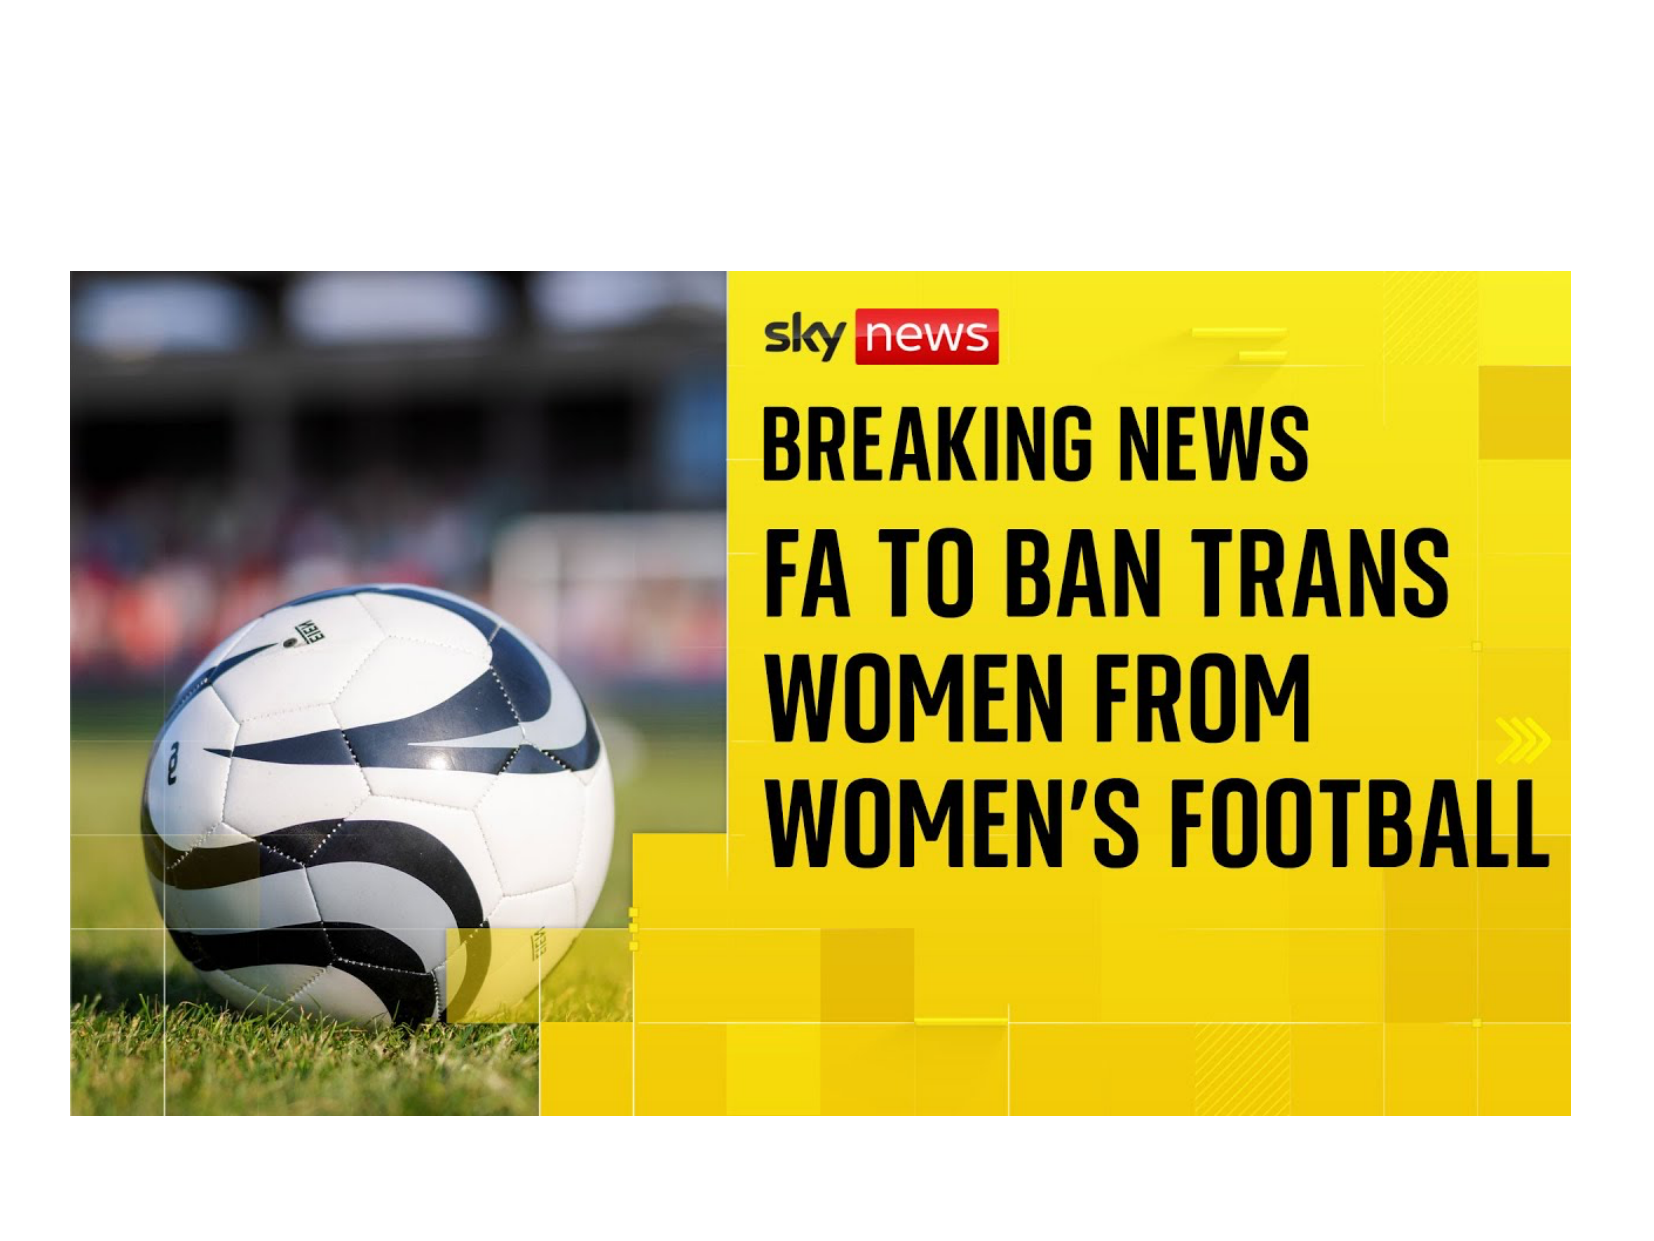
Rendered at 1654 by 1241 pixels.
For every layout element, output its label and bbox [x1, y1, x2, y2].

picture [70, 271, 1571, 1116]
